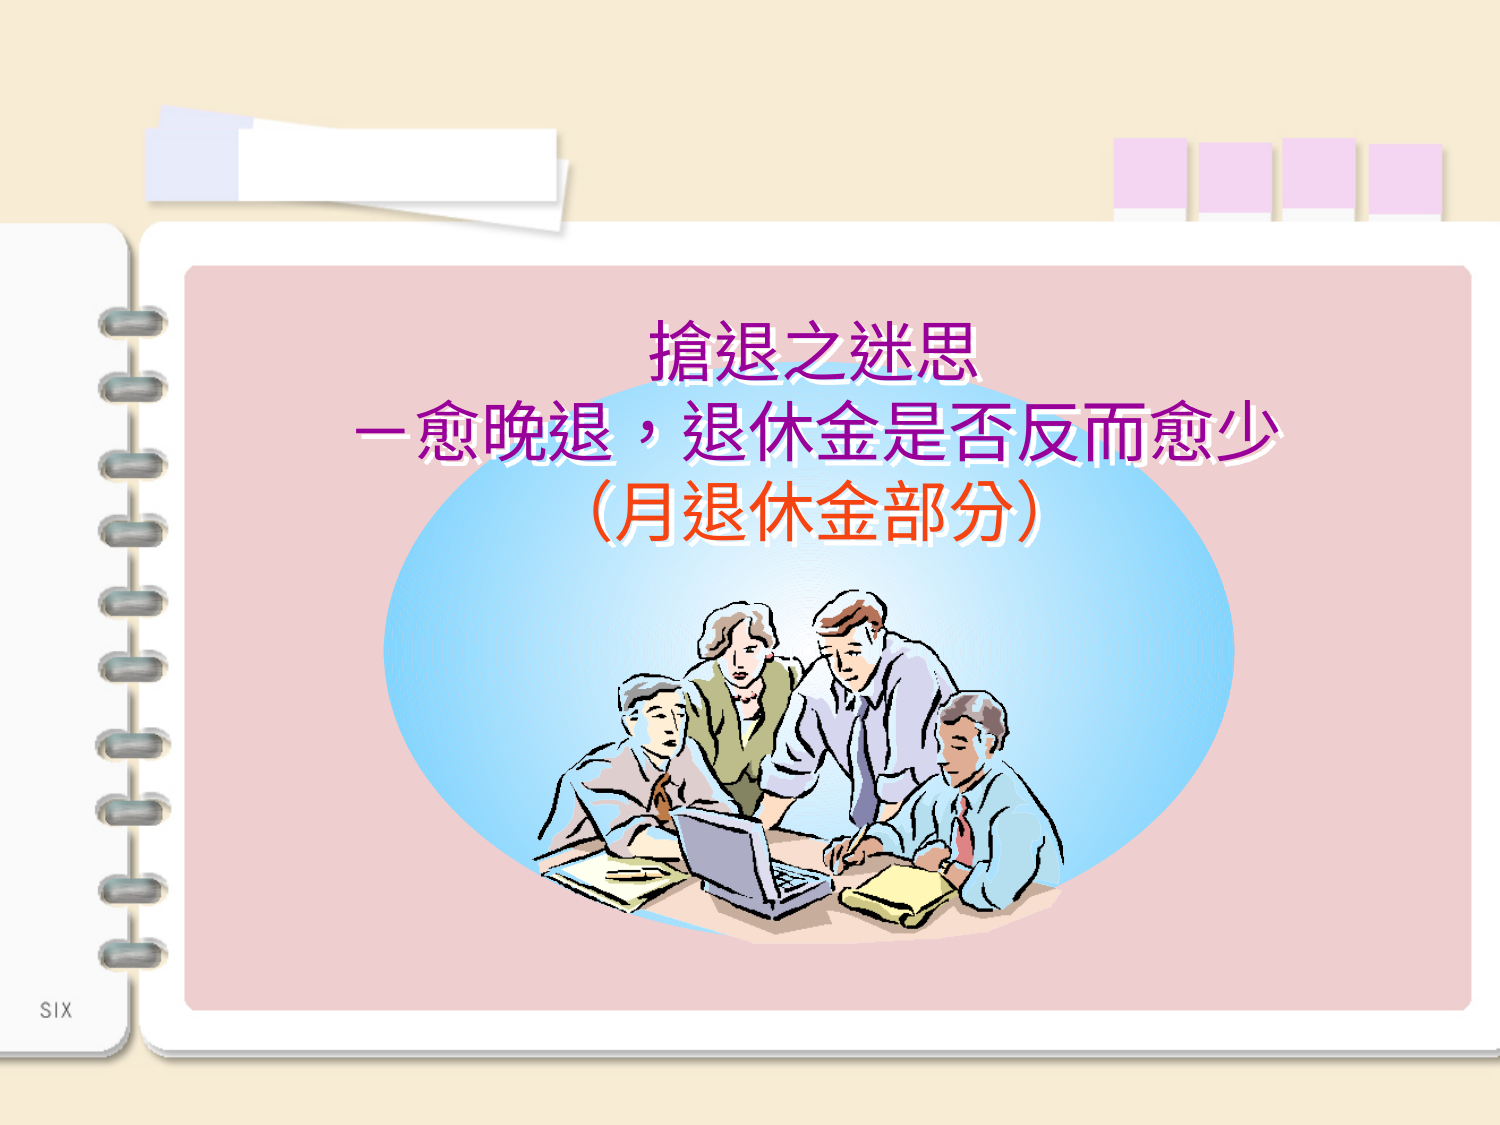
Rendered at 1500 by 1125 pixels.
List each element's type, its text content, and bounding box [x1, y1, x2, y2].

text_box [720, 528, 741, 536]
text_box [839, 528, 845, 535]
text_box [899, 528, 911, 533]
title 搶退之迷思 －愈晚退，退休金是否反而愈少 （月退休金部分） [253, 302, 1376, 528]
picture [525, 586, 1070, 947]
text_box [856, 528, 866, 535]
text_box [383, 528, 1235, 880]
text_box [770, 528, 777, 535]
text_box [704, 529, 713, 535]
